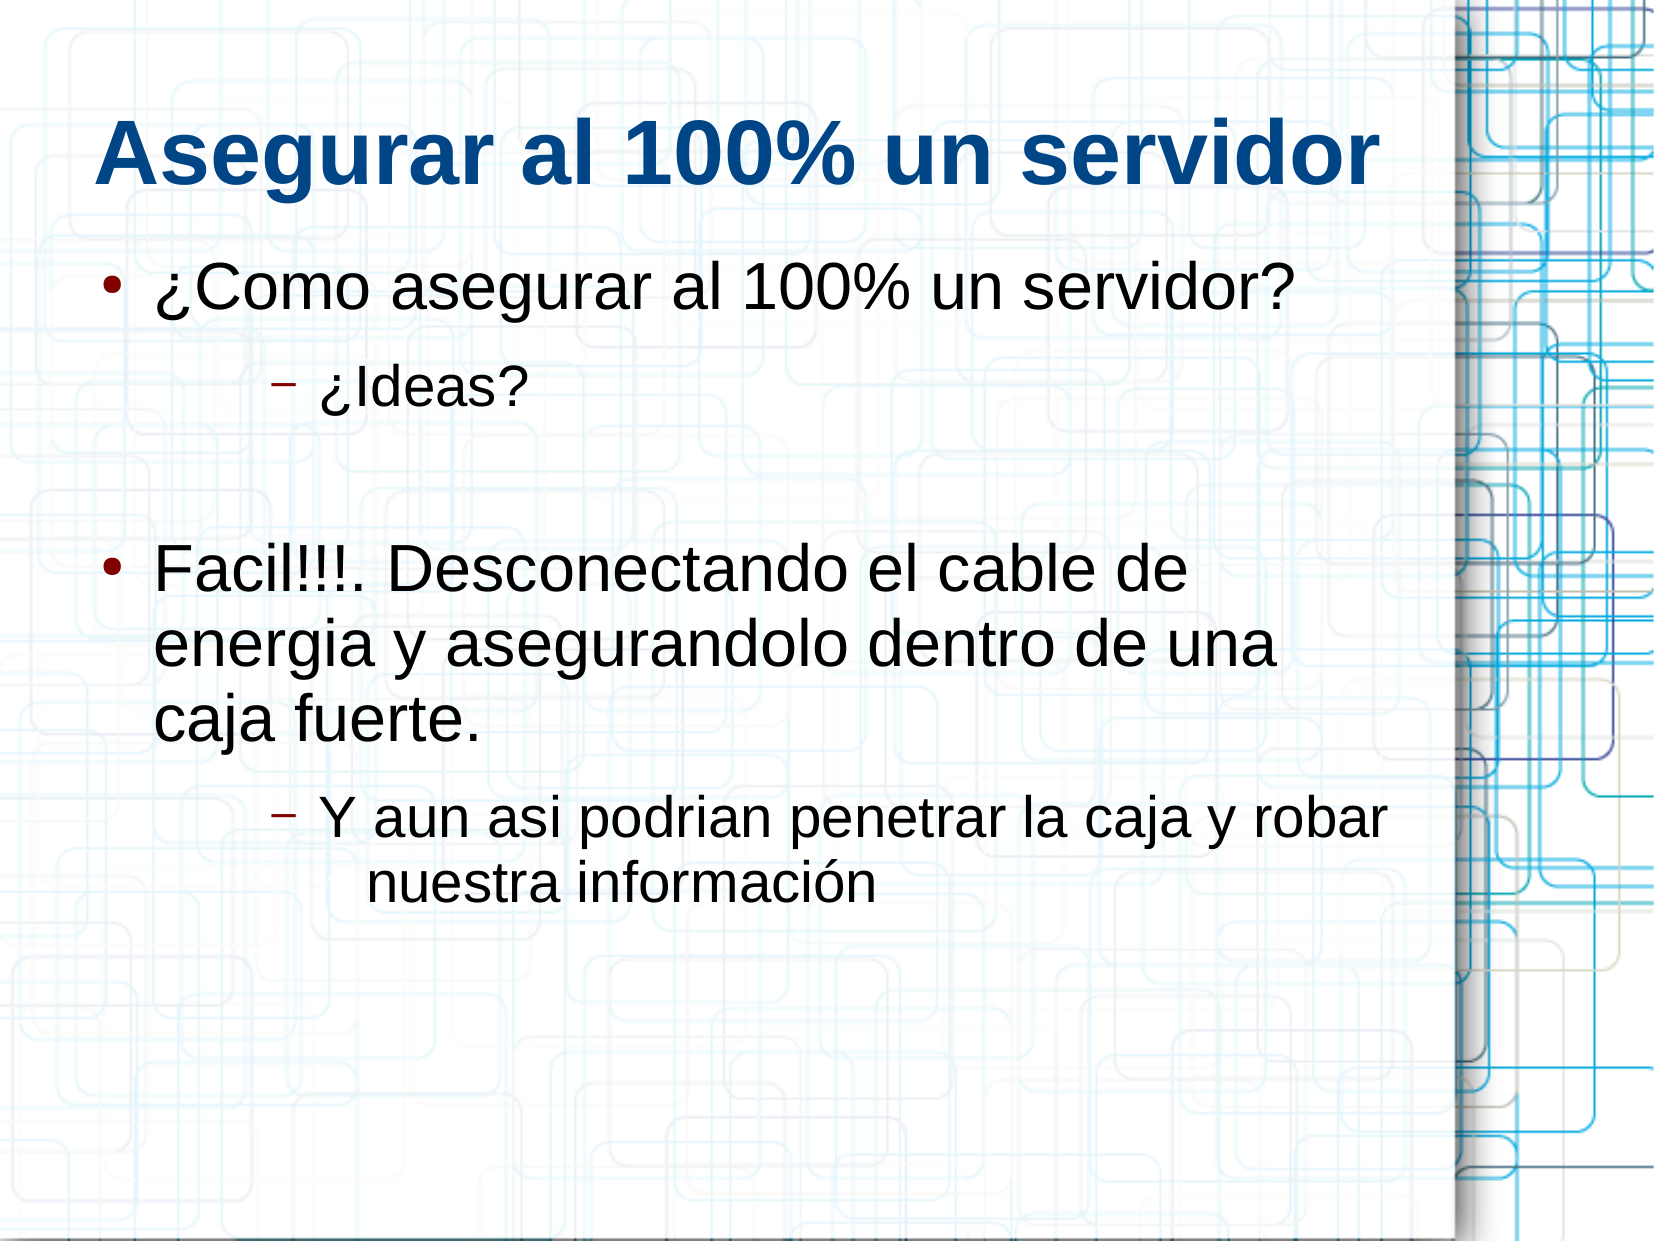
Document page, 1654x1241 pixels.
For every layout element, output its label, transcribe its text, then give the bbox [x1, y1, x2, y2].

picture [0, 0, 1654, 1241]
list ¿Como asegurar al 100% un servidor? ¿Ideas? Facil!!!. Desconectando el cable de energia y asegurandolo dentro de una caja fuerte. Y aun asi podrian penetrar la caja y robar nuestra información [82, 249, 1418, 1054]
title Asegurar al 100% un servidor [59, 56, 1418, 250]
